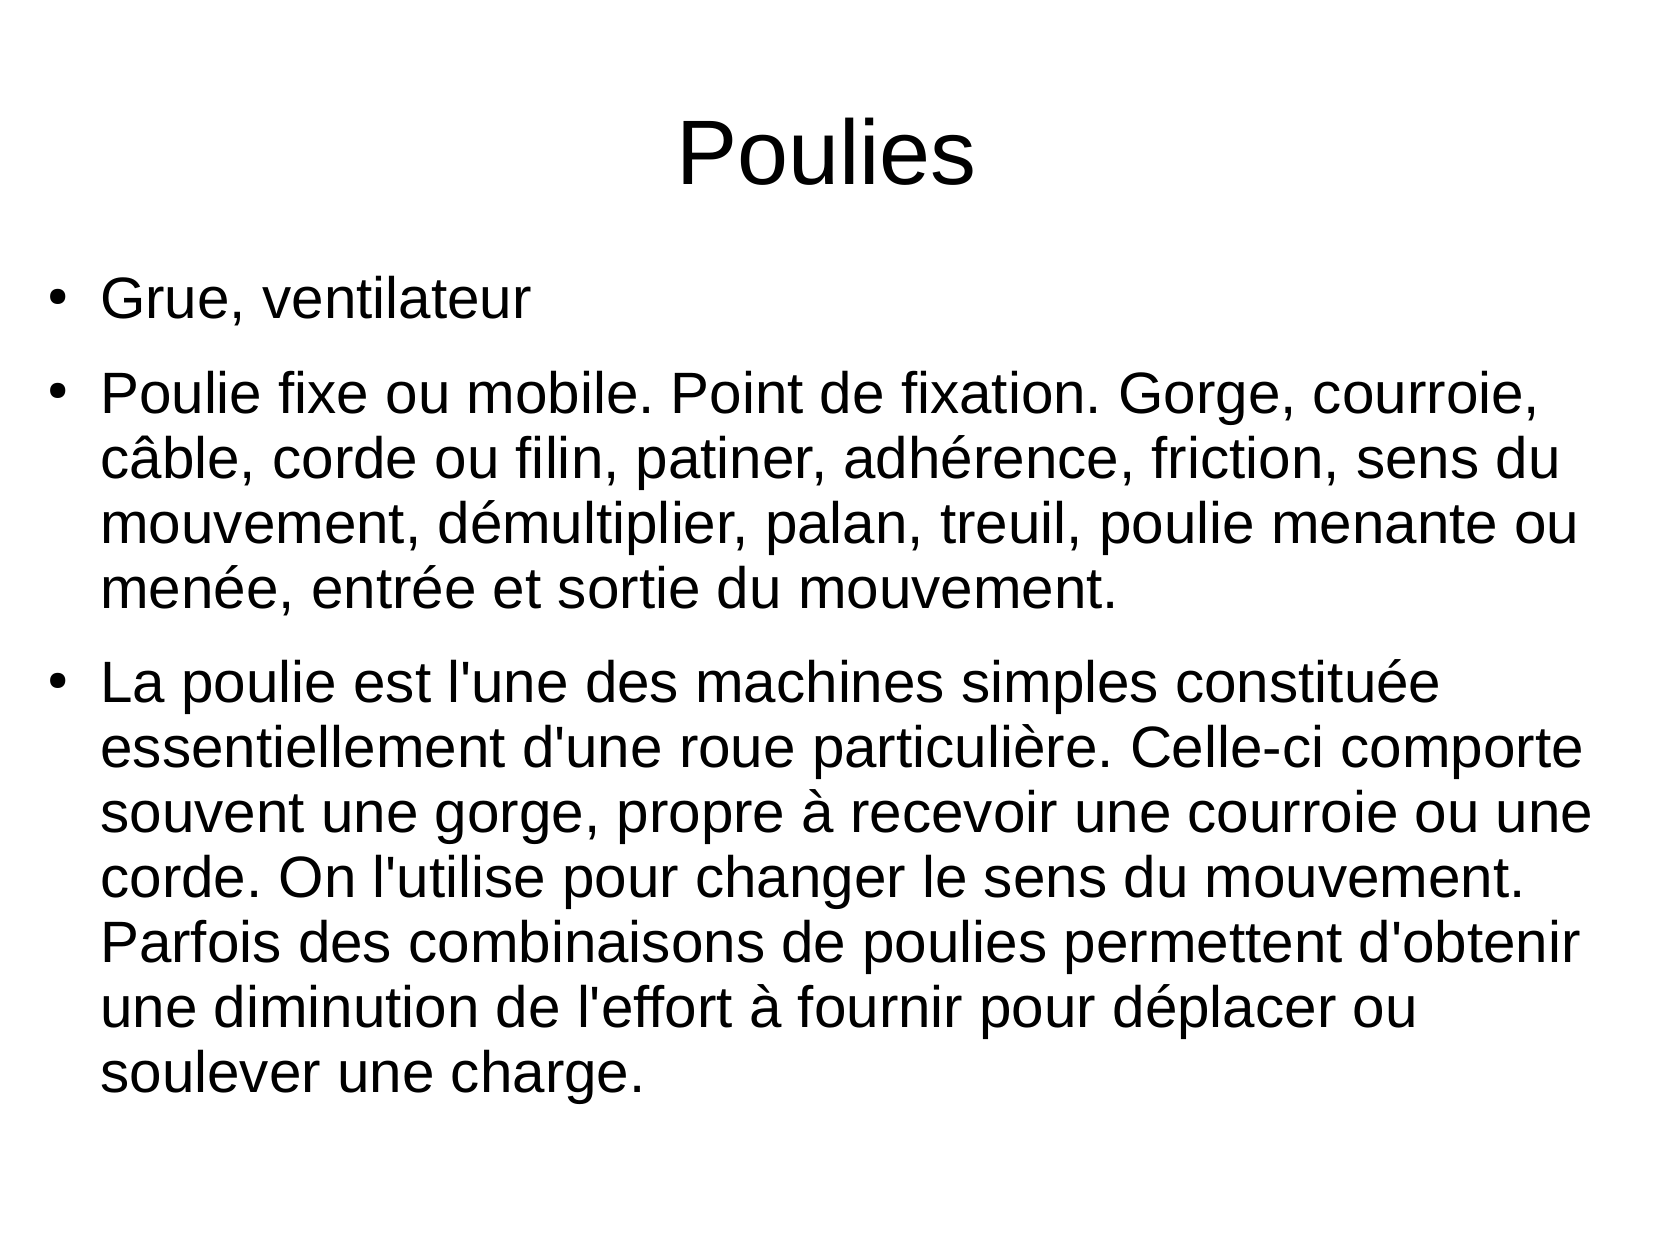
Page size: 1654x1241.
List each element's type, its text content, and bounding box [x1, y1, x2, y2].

title Poulies [82, 49, 1571, 257]
list Grue, ventilateur Poulie fixe ou mobile. Point de fixation. Gorge, courroie, câble, corde ou filin, patiner, adhérence, friction, sens du mouvement, démultiplier, palan, treuil, poulie menante ou menée, entrée et sortie du mouvement. La poulie est l'une des machines simples constituée essentiellement d'une roue particulière. Celle-ci comporte souvent une gorge, propre à recevoir une courroie ou une corde. On l'utilise pour changer le sens du mouvement. Parfois des combinaisons de poulies permettent d'obtenir une diminution de l'effort à fournir pour déplacer ou soulever une charge. [29, 265, 1625, 1182]
